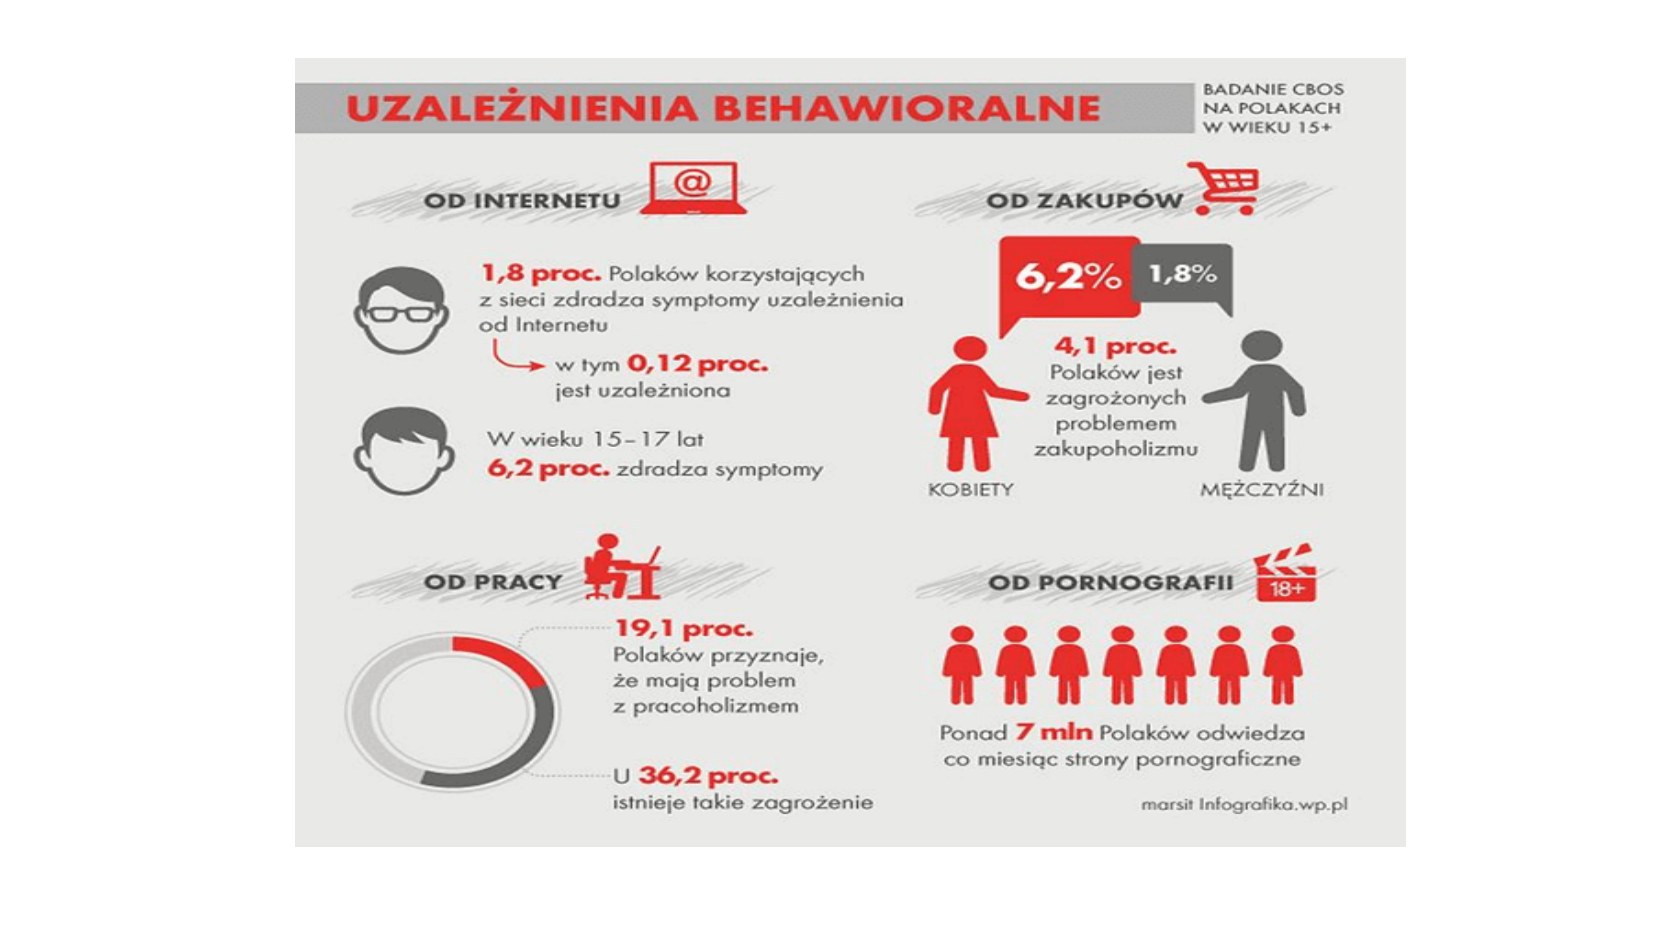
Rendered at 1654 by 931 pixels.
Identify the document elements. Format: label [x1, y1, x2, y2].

picture [295, 58, 1406, 847]
